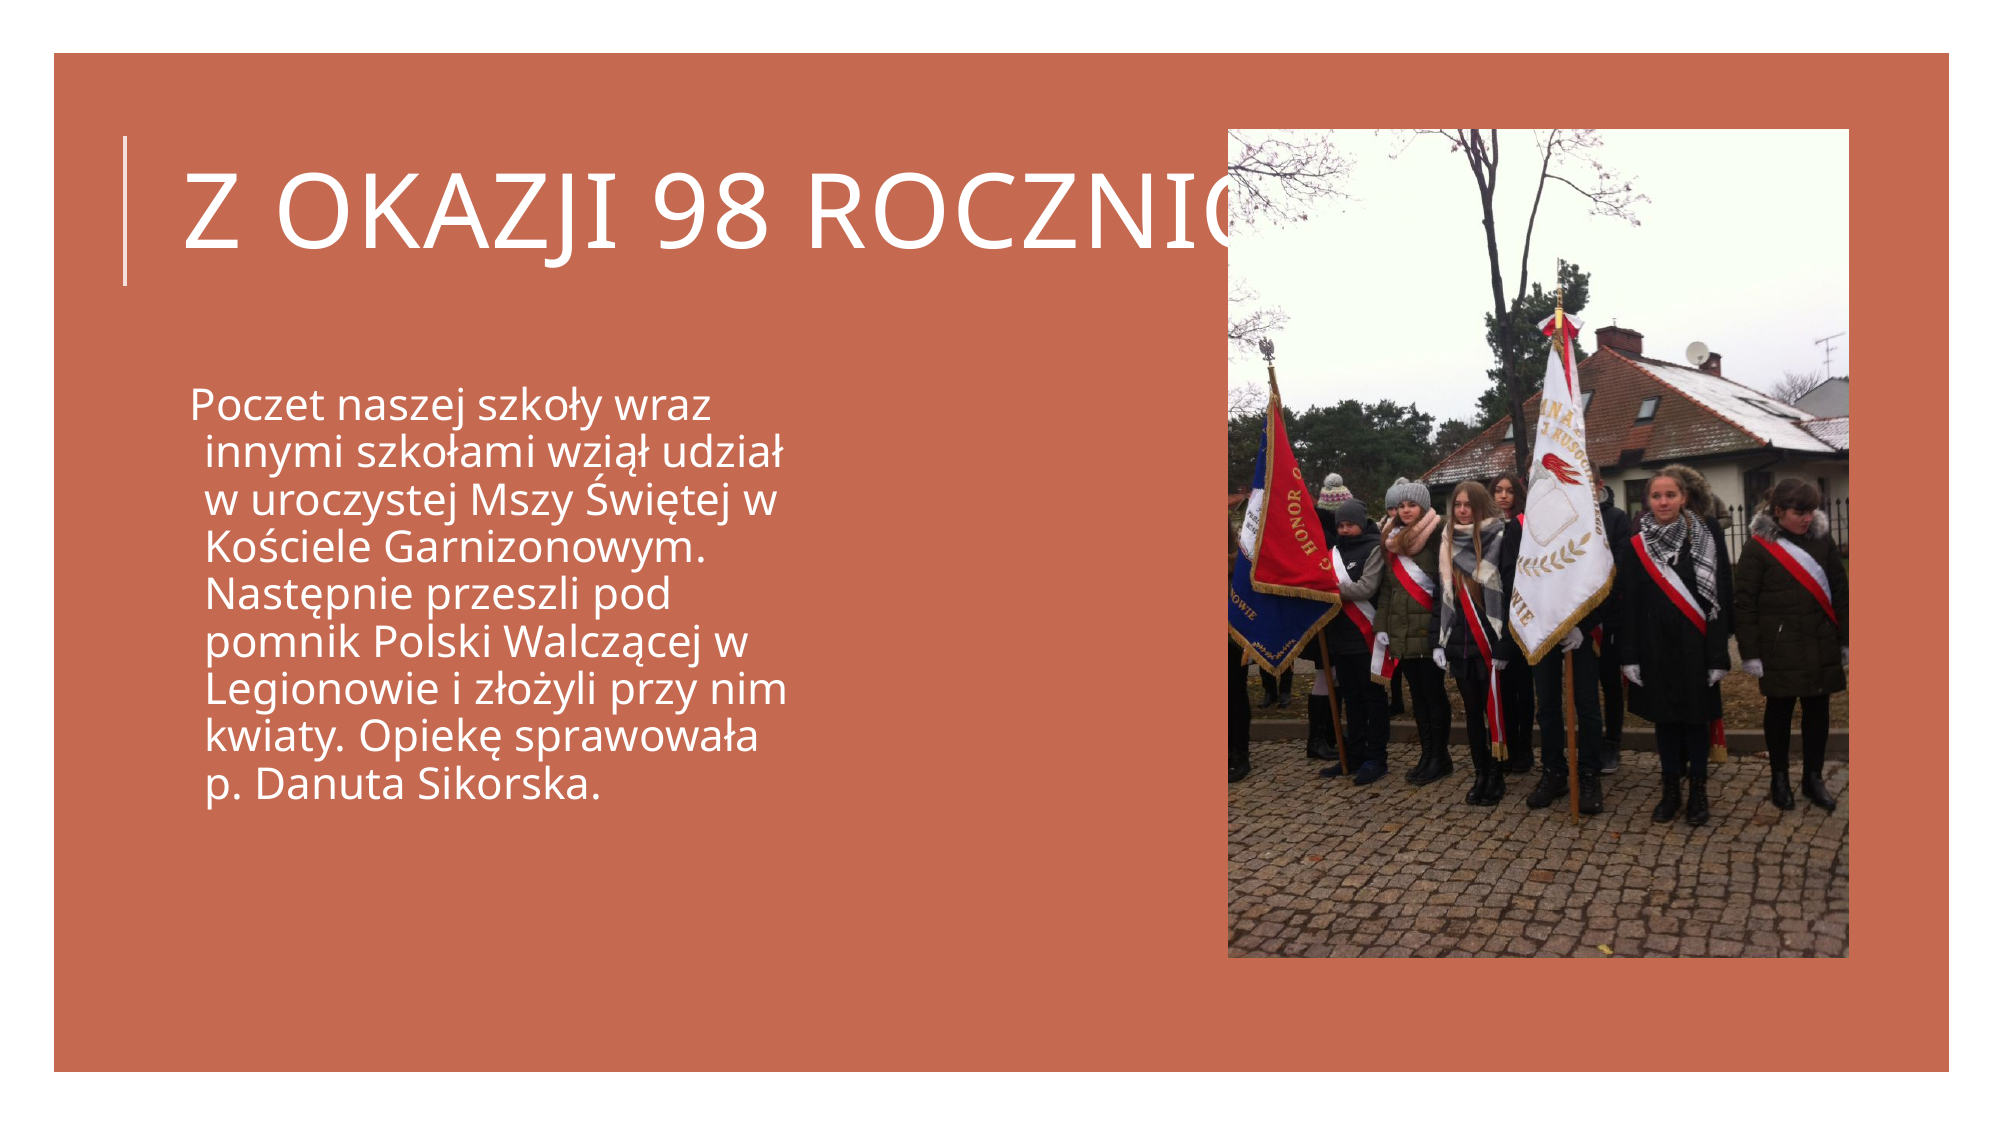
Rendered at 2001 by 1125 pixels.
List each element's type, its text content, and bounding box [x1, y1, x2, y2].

title Z okazji 98 rocznicy... [168, 96, 1863, 343]
text_box [0, 0, 2000, 1125]
picture [1228, 129, 1849, 958]
list Poczet naszej szkoły wraz innymi szkołami wziął udział w uroczystej Mszy Świętej w Kościele Garnizonowym. Następnie przeszli pod pomnik Polski Walczącej w Legionowie i złożyli przy nim kwiaty. Opiekę sprawowała p. Danuta Sikorska. [168, 375, 813, 852]
